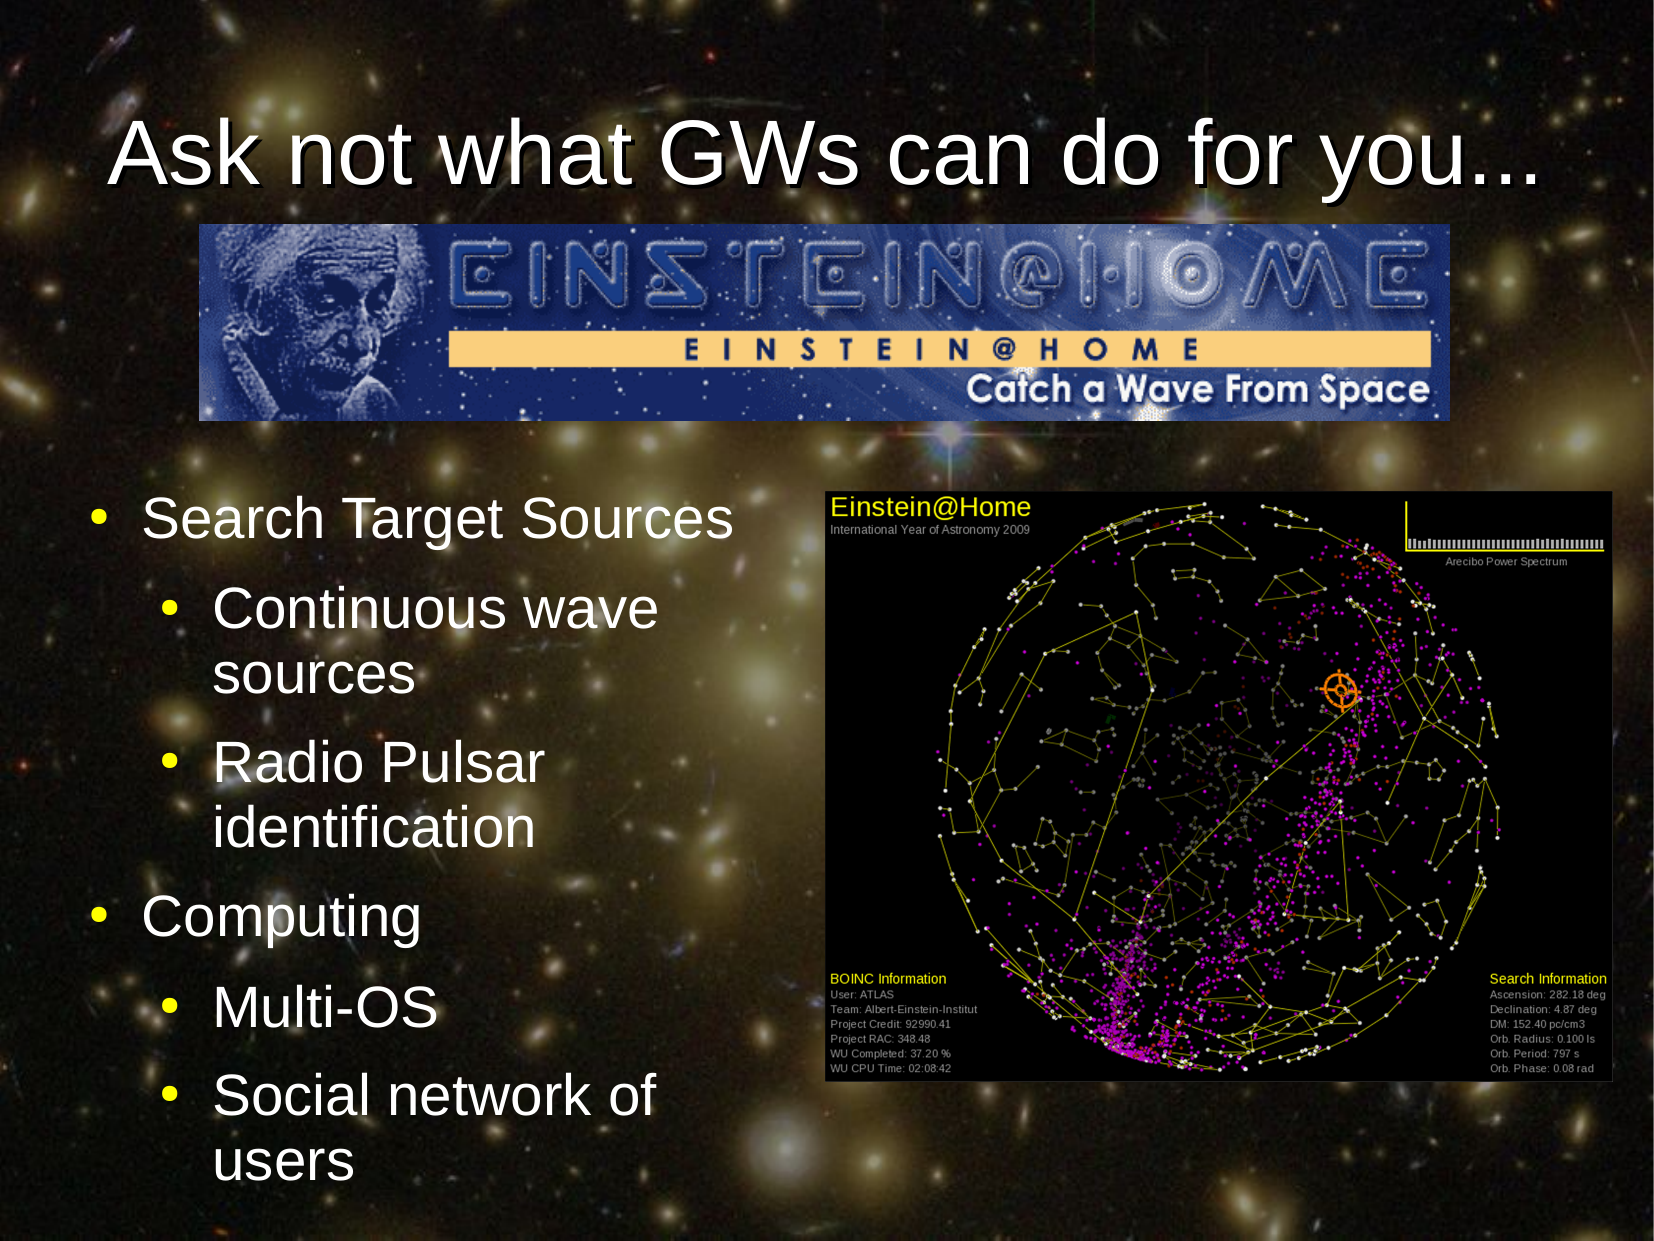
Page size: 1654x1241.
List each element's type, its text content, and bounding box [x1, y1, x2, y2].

title Ask not what GWs can do for you... [82, 56, 1571, 250]
picture [0, 0, 1654, 1241]
list Search Target Sources Continuous wave sources Radio Pulsar identification Computing Multi-OS Social network of users [70, 485, 798, 1194]
